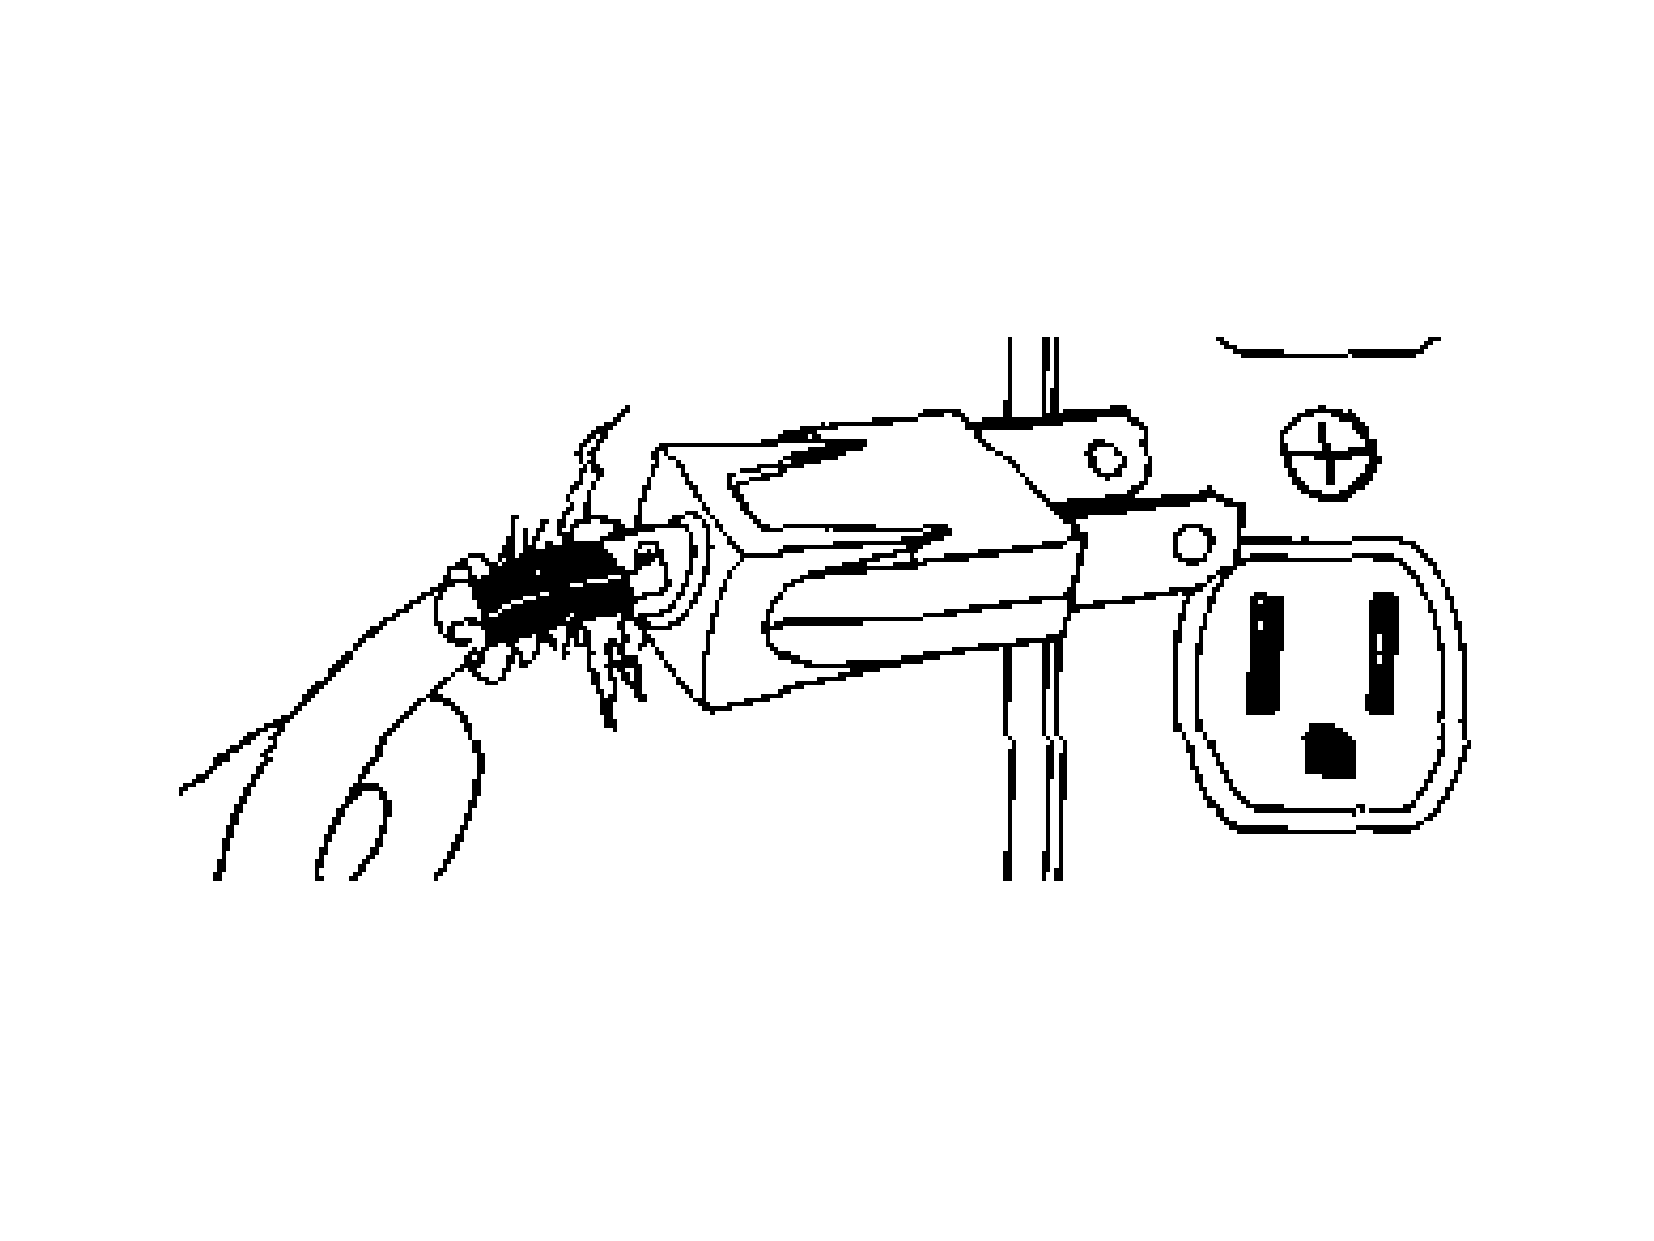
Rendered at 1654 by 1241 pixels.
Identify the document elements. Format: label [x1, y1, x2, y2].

picture [150, 337, 1501, 881]
